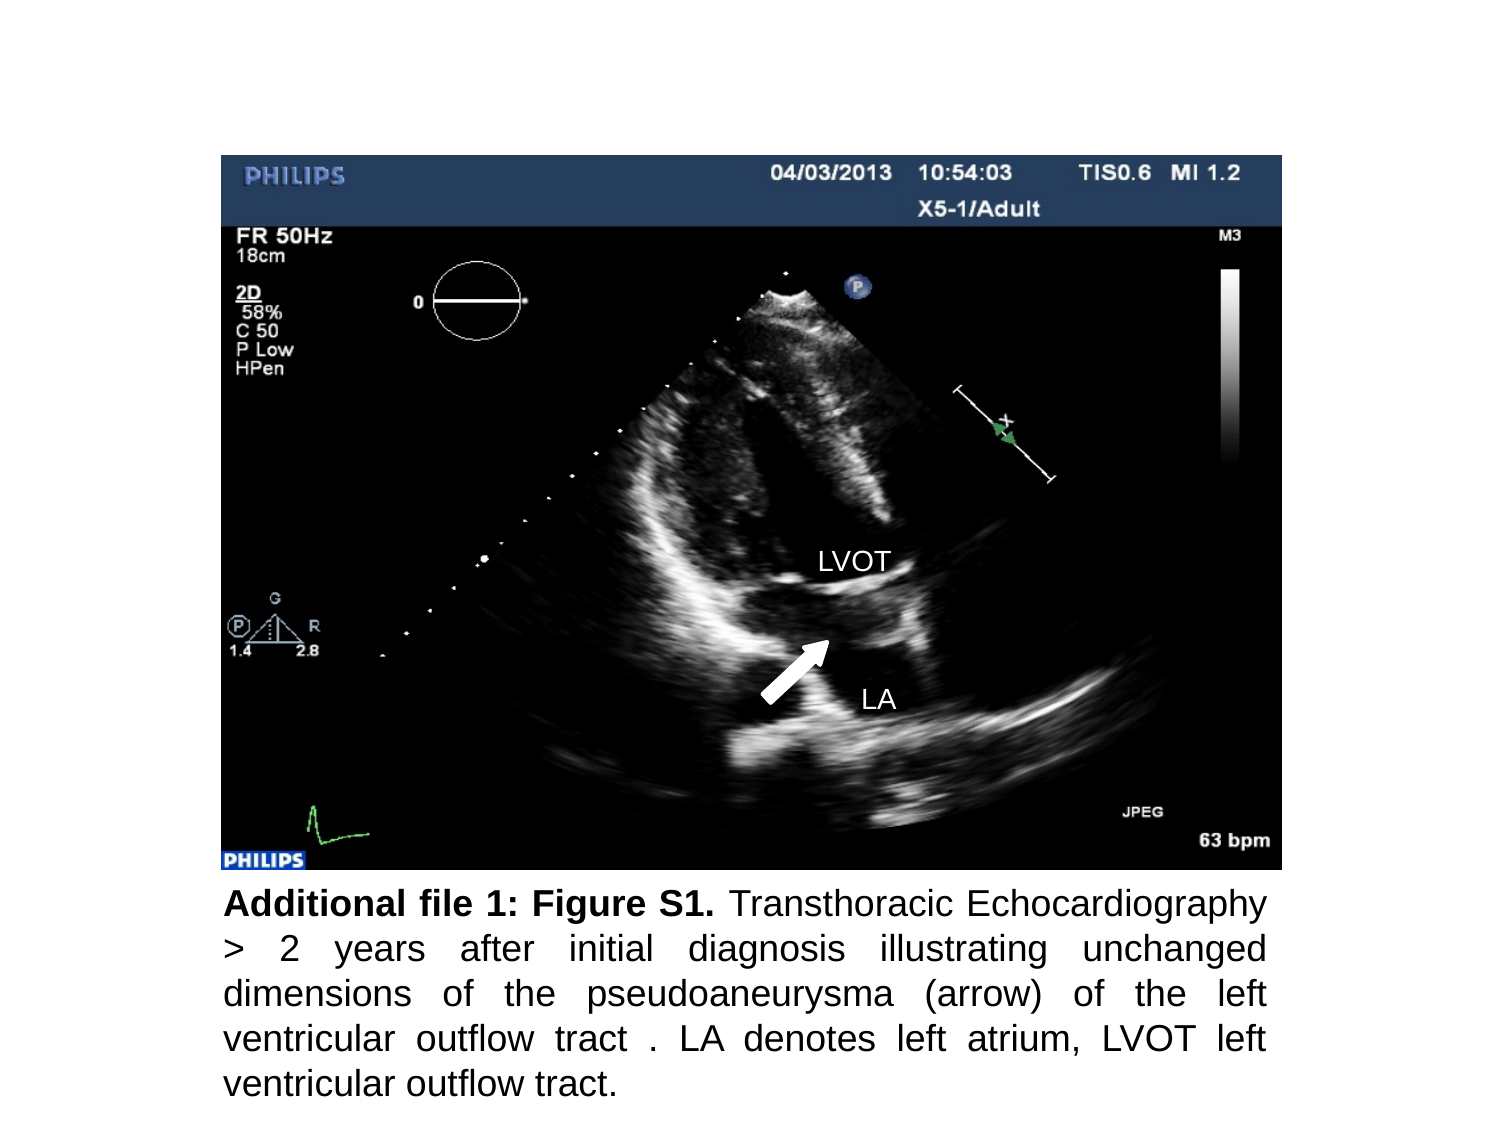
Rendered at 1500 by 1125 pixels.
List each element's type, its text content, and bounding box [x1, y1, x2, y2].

picture [221, 155, 1282, 863]
text_box LVOT [802, 527, 907, 585]
text_box LA [845, 665, 912, 724]
text_box Additional file 1: Figure S1. Transthoracic Echocardiography > 2 years after initial diagnosis illustrating unchanged dimensions of the pseudoaneurysma (arrow) of the left ventricular outflow tract . LA denotes left atrium, LVOT left ventricular outflow tract. [208, 863, 1283, 1112]
text_box [762, 642, 828, 703]
